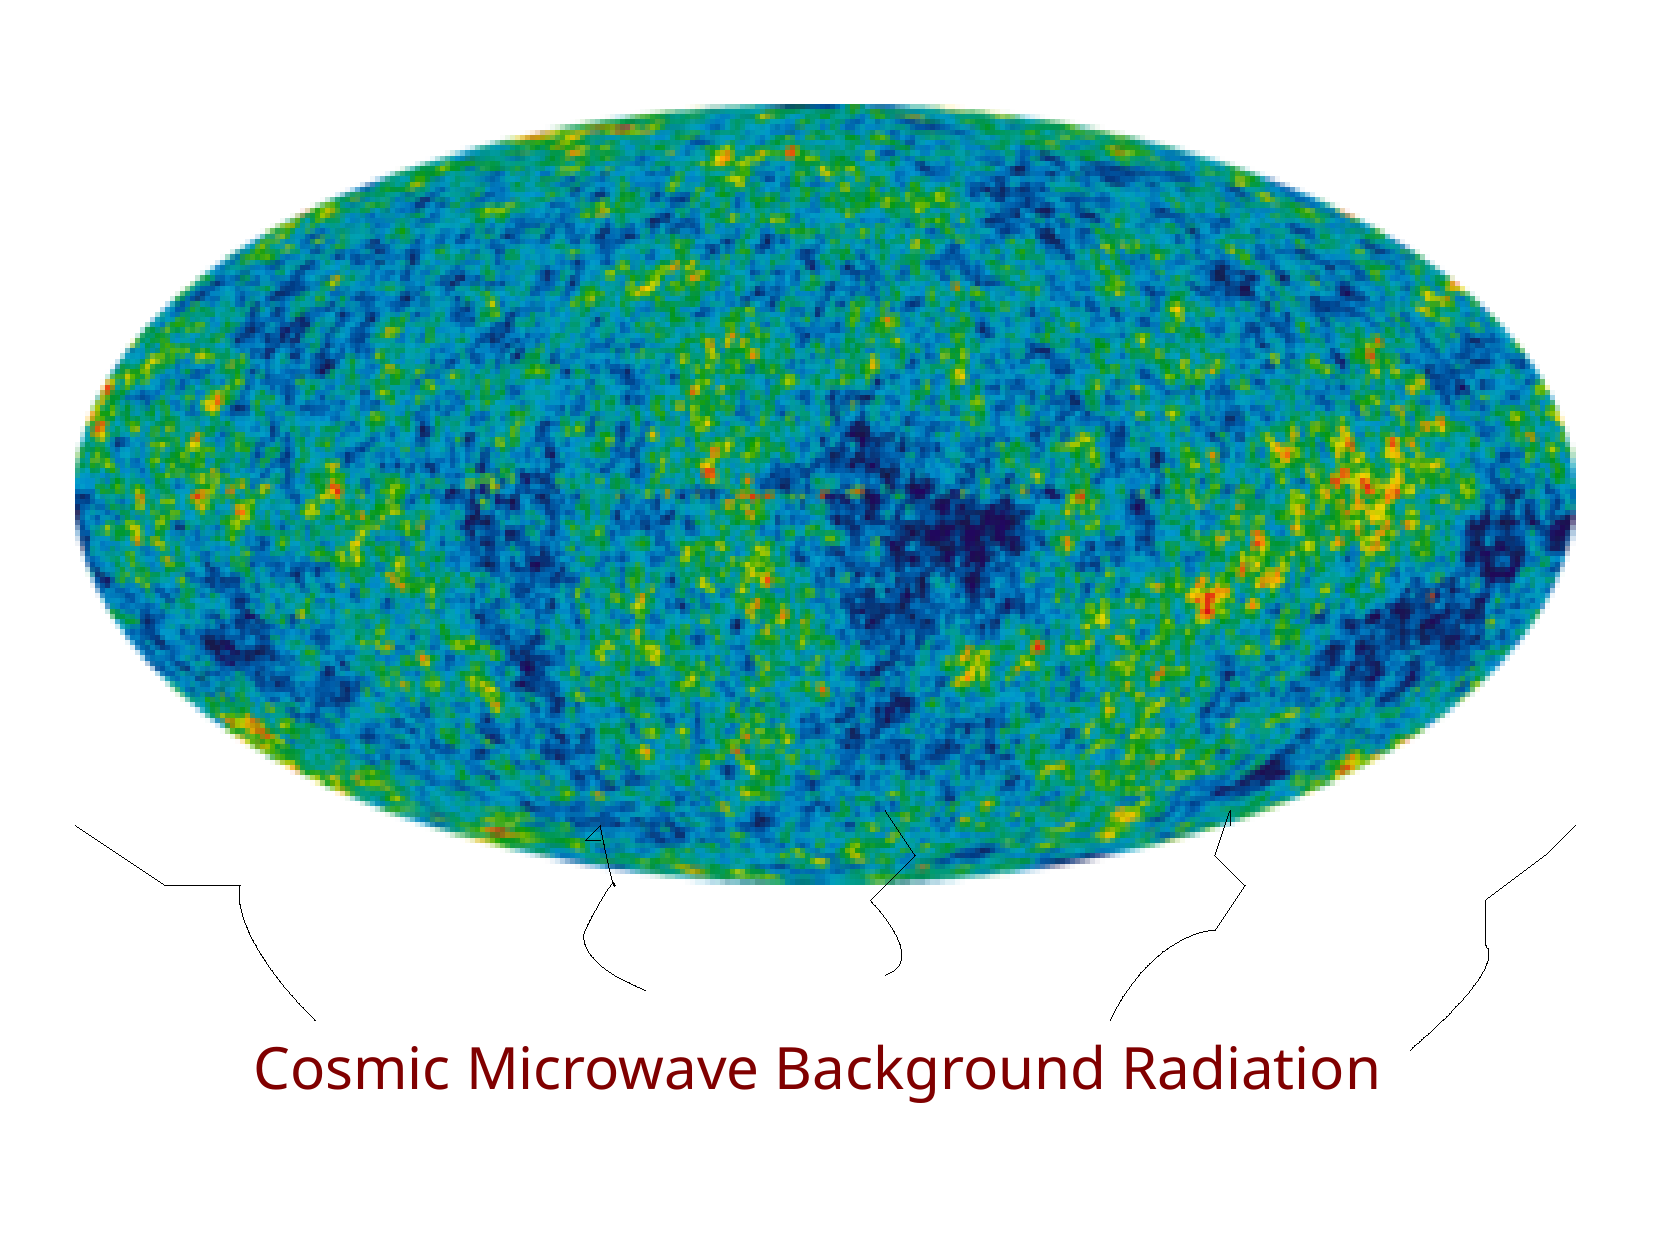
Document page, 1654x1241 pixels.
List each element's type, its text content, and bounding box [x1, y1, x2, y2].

picture [75, 104, 1576, 886]
text_box Cosmic Microwave Background Radiation [225, 1020, 1411, 1168]
